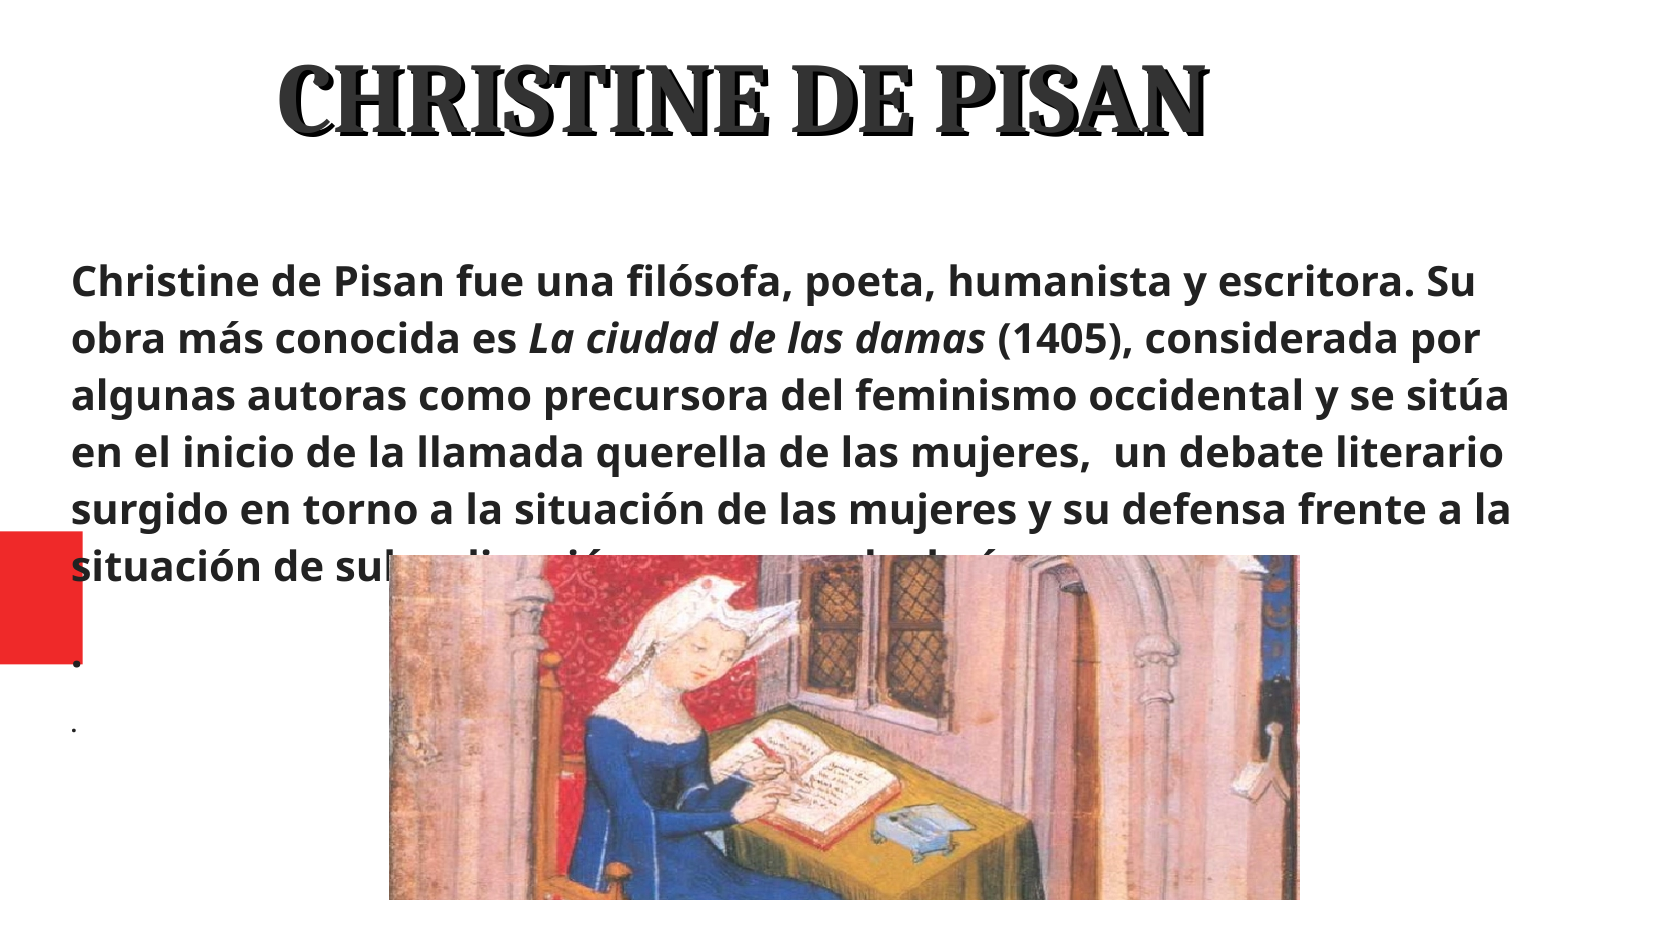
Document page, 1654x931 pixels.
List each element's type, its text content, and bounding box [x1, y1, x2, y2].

title CHRISTINE DE PISAN [35, 29, 1524, 170]
list Christine de Pisan fue una filósofa, poeta, humanista y escritora. Su obra más conocida es La ciudad de las damas (1405), considerada por algunas autoras como precursora del feminismo occidental y se sitúa en el inicio de la llamada querella de las mujeres, un debate literario surgido en torno a la situación de las mujeres y su defensa frente a la situación de subordinación que marcaba la época. . . [70, 251, 1559, 792]
picture [389, 555, 1300, 900]
